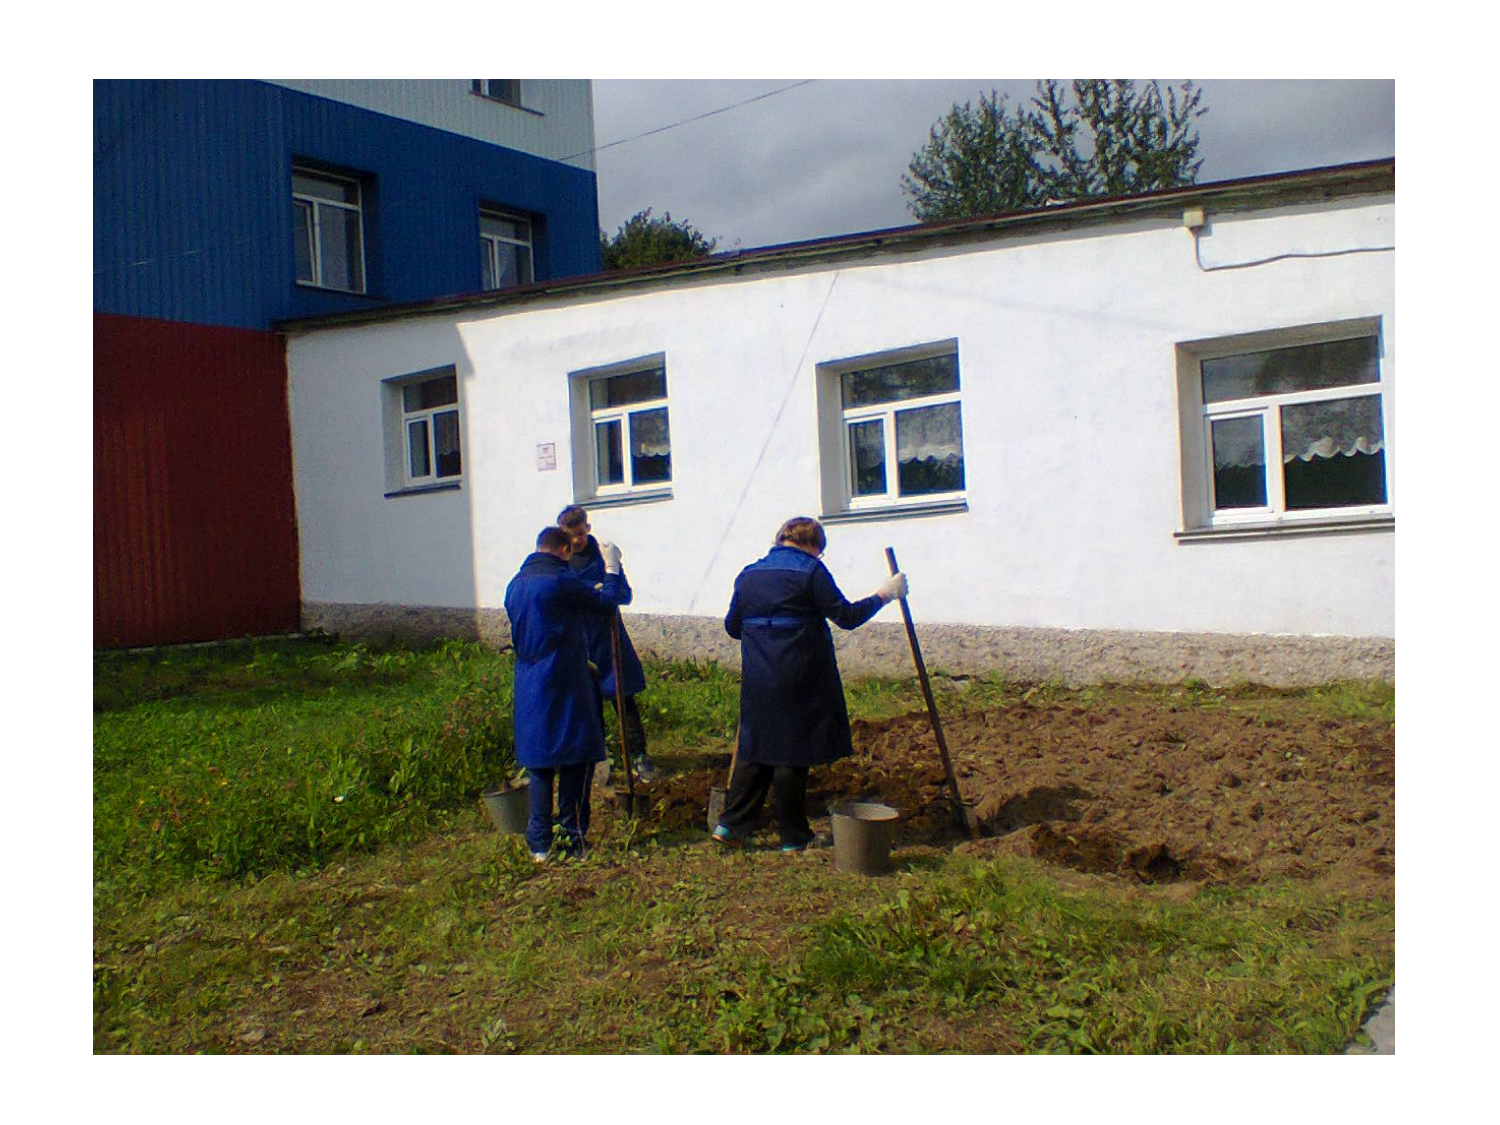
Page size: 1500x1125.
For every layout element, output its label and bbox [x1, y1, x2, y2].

picture [93, 79, 1395, 1055]
